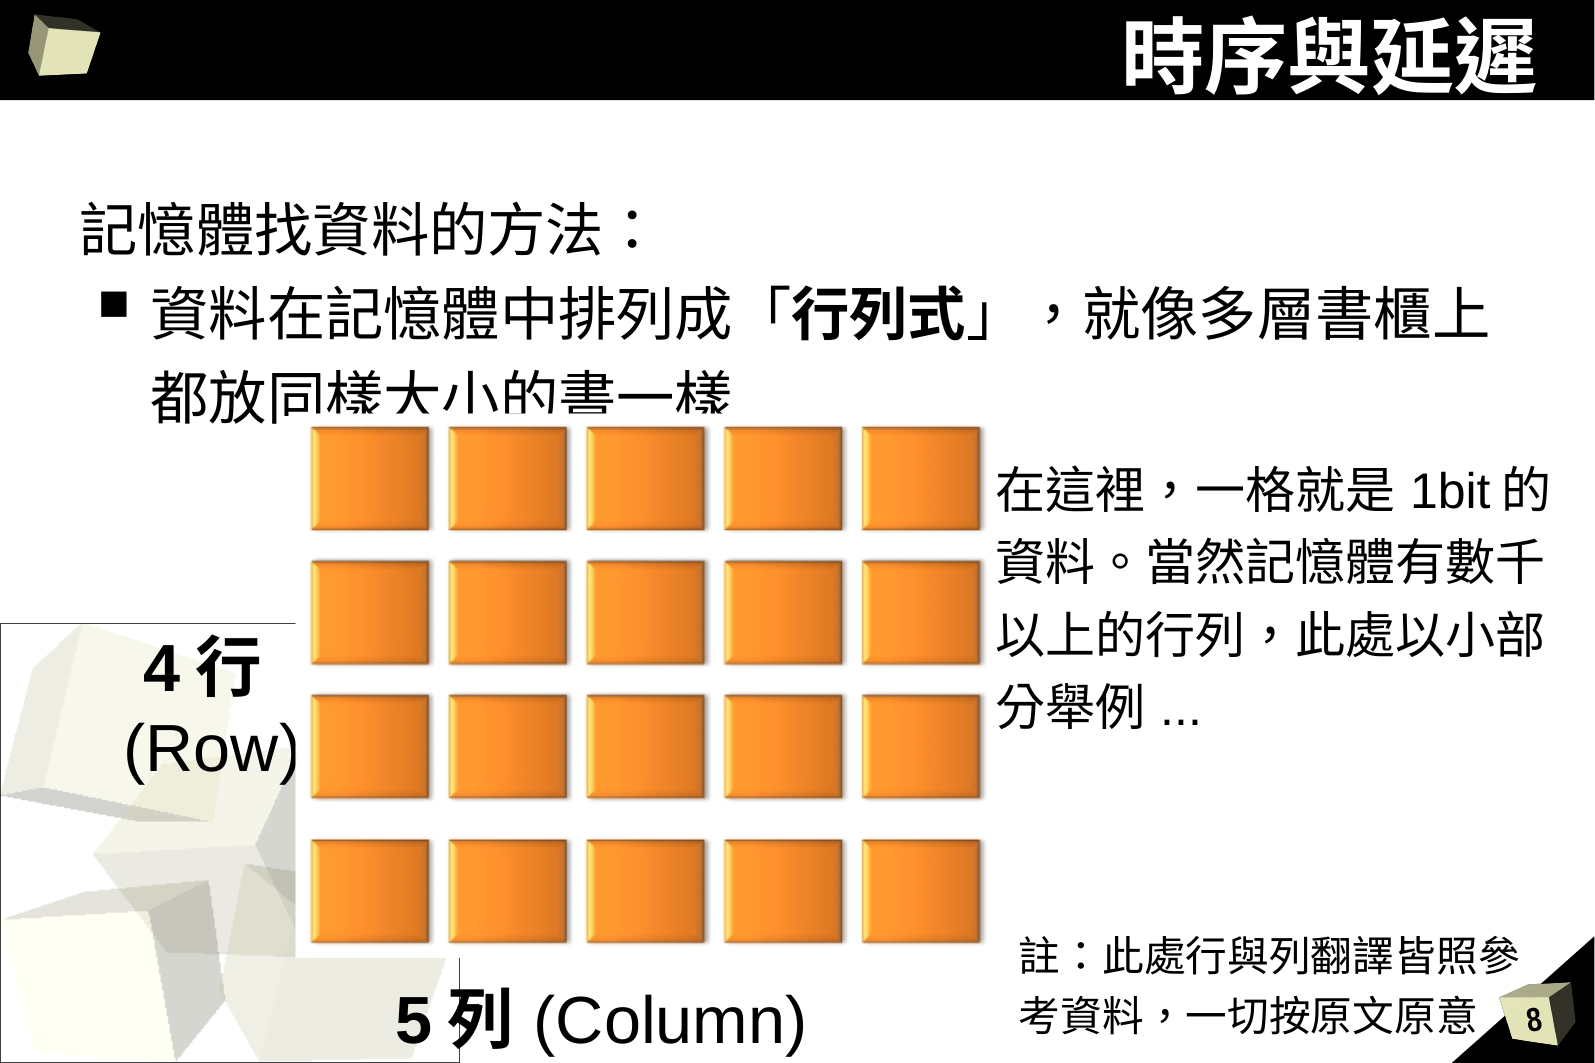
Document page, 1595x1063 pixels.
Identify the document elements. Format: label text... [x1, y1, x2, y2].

text_box 4行(Row) [94, 603, 295, 780]
text_box 5列(Column) [377, 958, 910, 1058]
list 記憶體找資料的方法： 資料在記憶體中排列成「行列式」，就像多層書櫃上都放同樣大小的書一樣 [79, 183, 1515, 443]
text_box 註：此處行與列翻譯皆照參考資料，一切按原文原意 [1003, 915, 1565, 1031]
text_box 在這裡，一格就是1bit的資料。當然記憶體有數千以上的行列，此處以小部分舉例... [980, 442, 1572, 709]
picture [0, 413, 998, 1063]
title 時序與延遲 [113, 0, 1538, 102]
